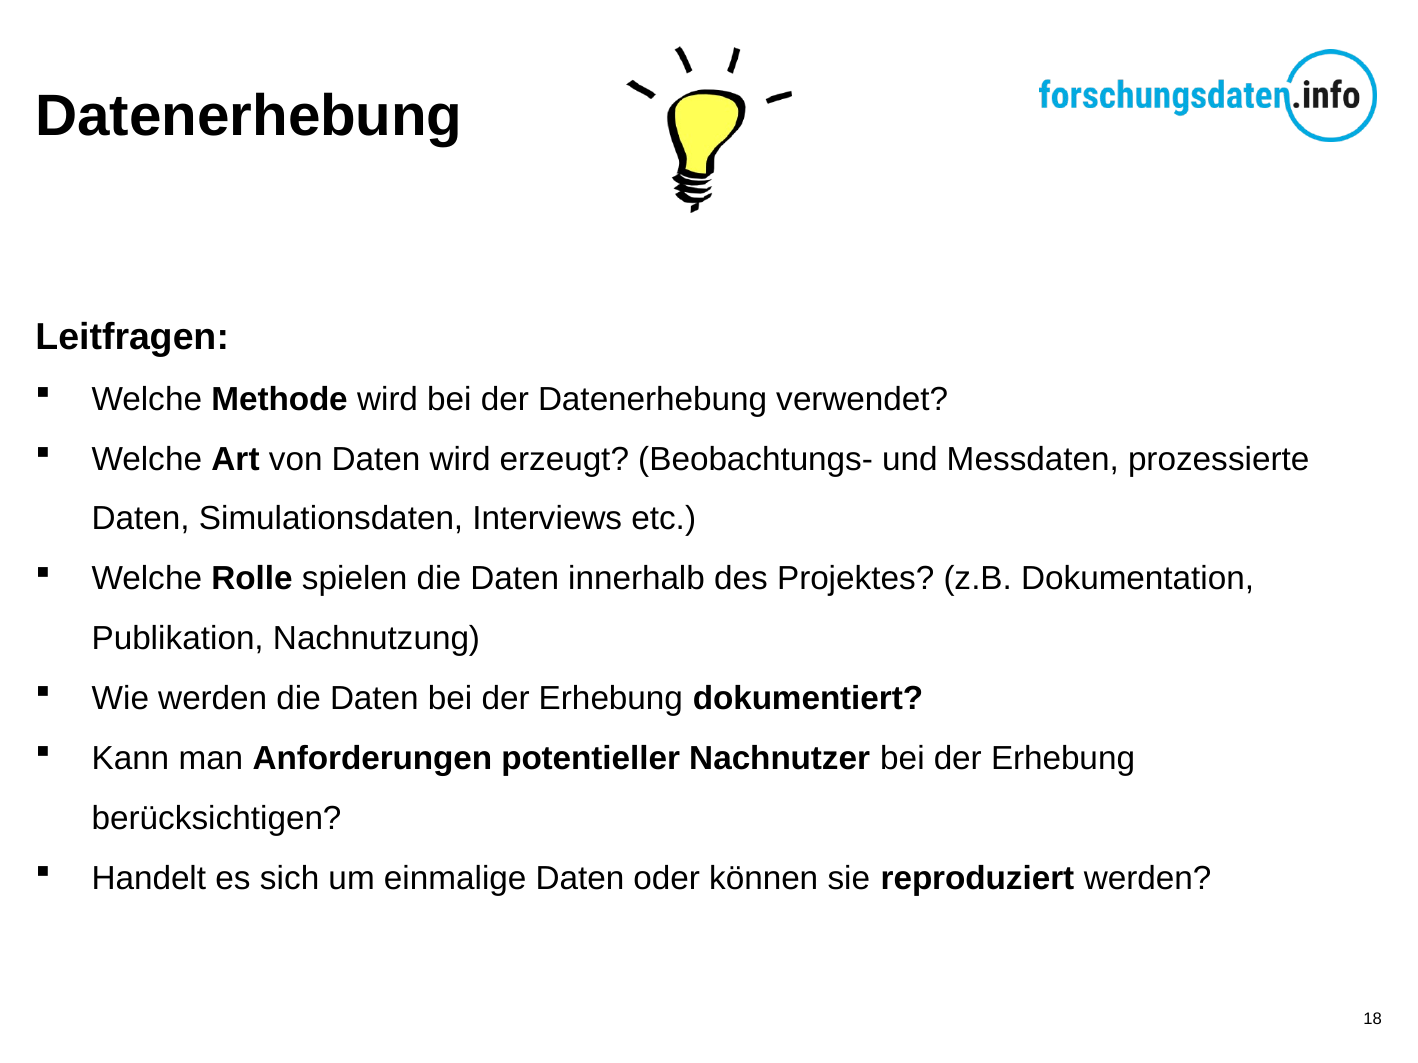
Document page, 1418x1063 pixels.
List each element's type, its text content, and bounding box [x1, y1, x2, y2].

picture [1339, 49, 1377, 85]
picture [1039, 49, 1372, 142]
picture [1342, 107, 1377, 142]
title Datenerhebung [35, 76, 1052, 254]
picture [1058, 93, 1062, 103]
list Leitfragen: Welche Methode wird bei der Datenerhebung verwendet? Welche Art von Daten wird erzeugt? (Beobachtungs- und Messdaten, prozessierte Daten, Simulationsdaten, Interviews etc.) Welche Rolle spielen die Daten innerhalb des Projektes? (z.B. Dokumentation, Publikation, Nachnutzung) Wie werden die Daten bei der Erhebung dokumentiert? Kann man Anforderungen potentieller Nachnutzer bei der Erhebung berücksichtigen? Handelt es sich um einmalige Daten oder können sie reproduziert werden? [35, 289, 1382, 934]
slide_number <Nummer> [1015, 1003, 1382, 1028]
picture [626, 46, 792, 213]
